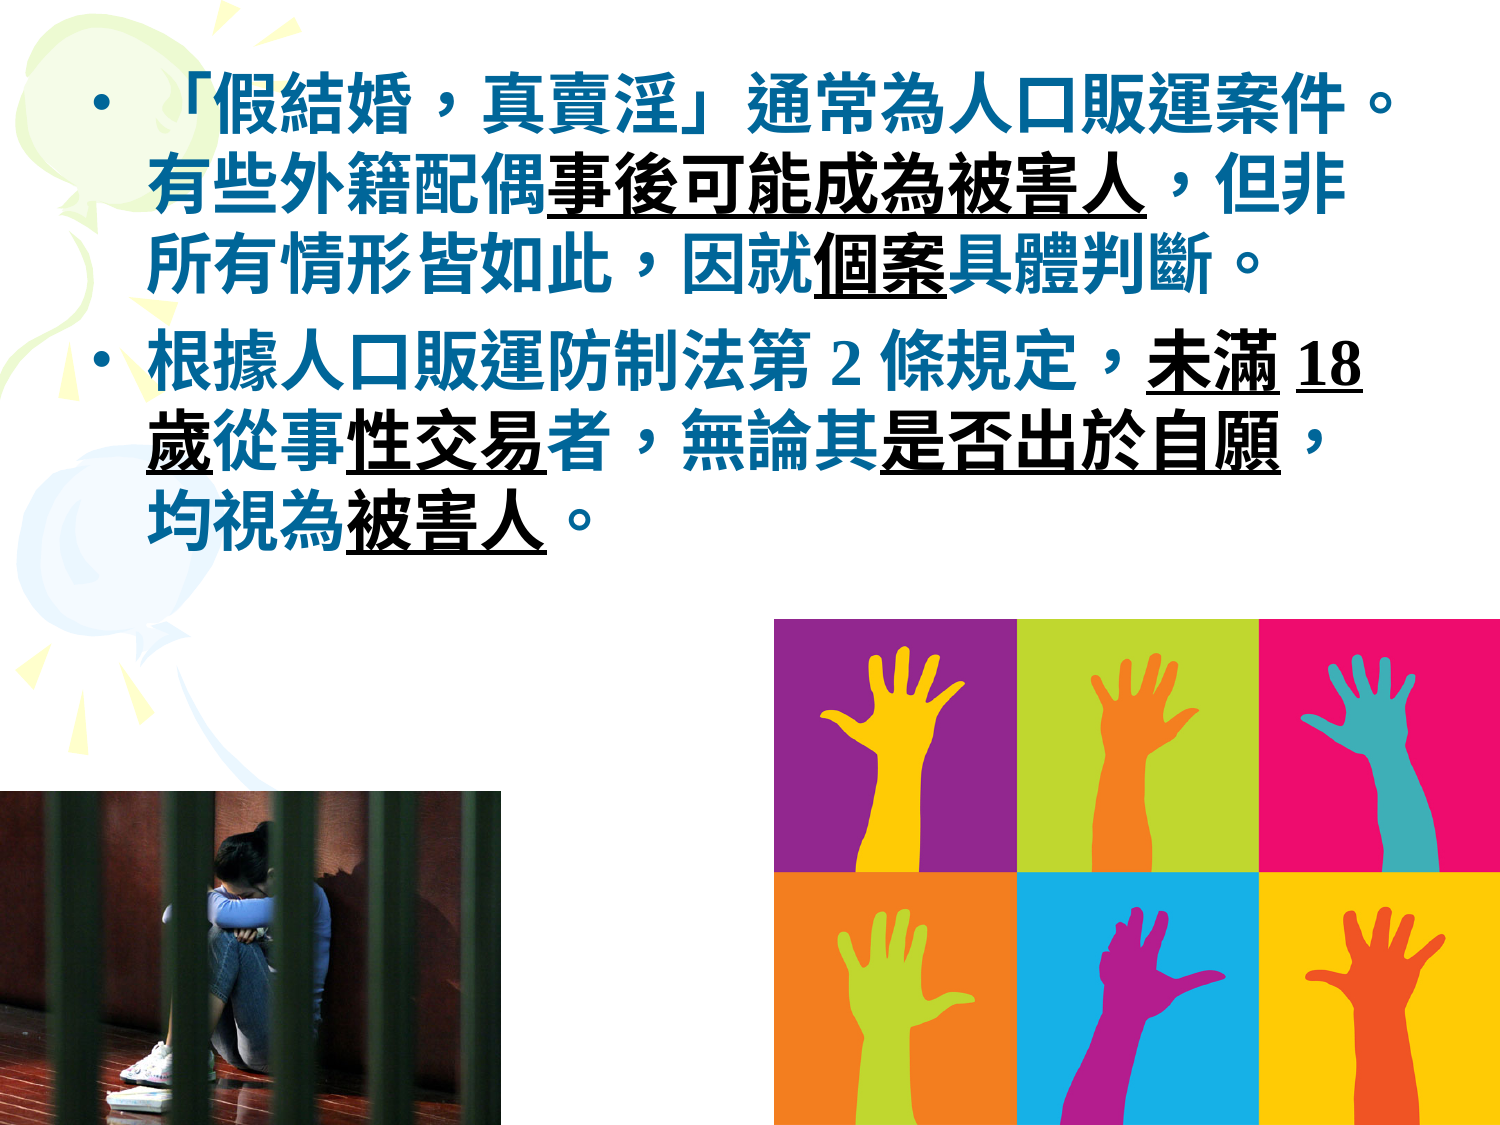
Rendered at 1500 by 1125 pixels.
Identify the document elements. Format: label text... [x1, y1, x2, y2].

picture [774, 619, 1500, 1125]
list 「假結婚，真賣淫」通常為人口販運案件。有些外籍配偶事後可能成為被害人，但非所有情形皆如此，因就個案具體判斷。 根據人口販運防制法第2條規定，未滿18 歲從事性交易者，無論其是否出於自願，均視為被害人。 [75, 54, 1426, 994]
picture [0, 791, 501, 1125]
